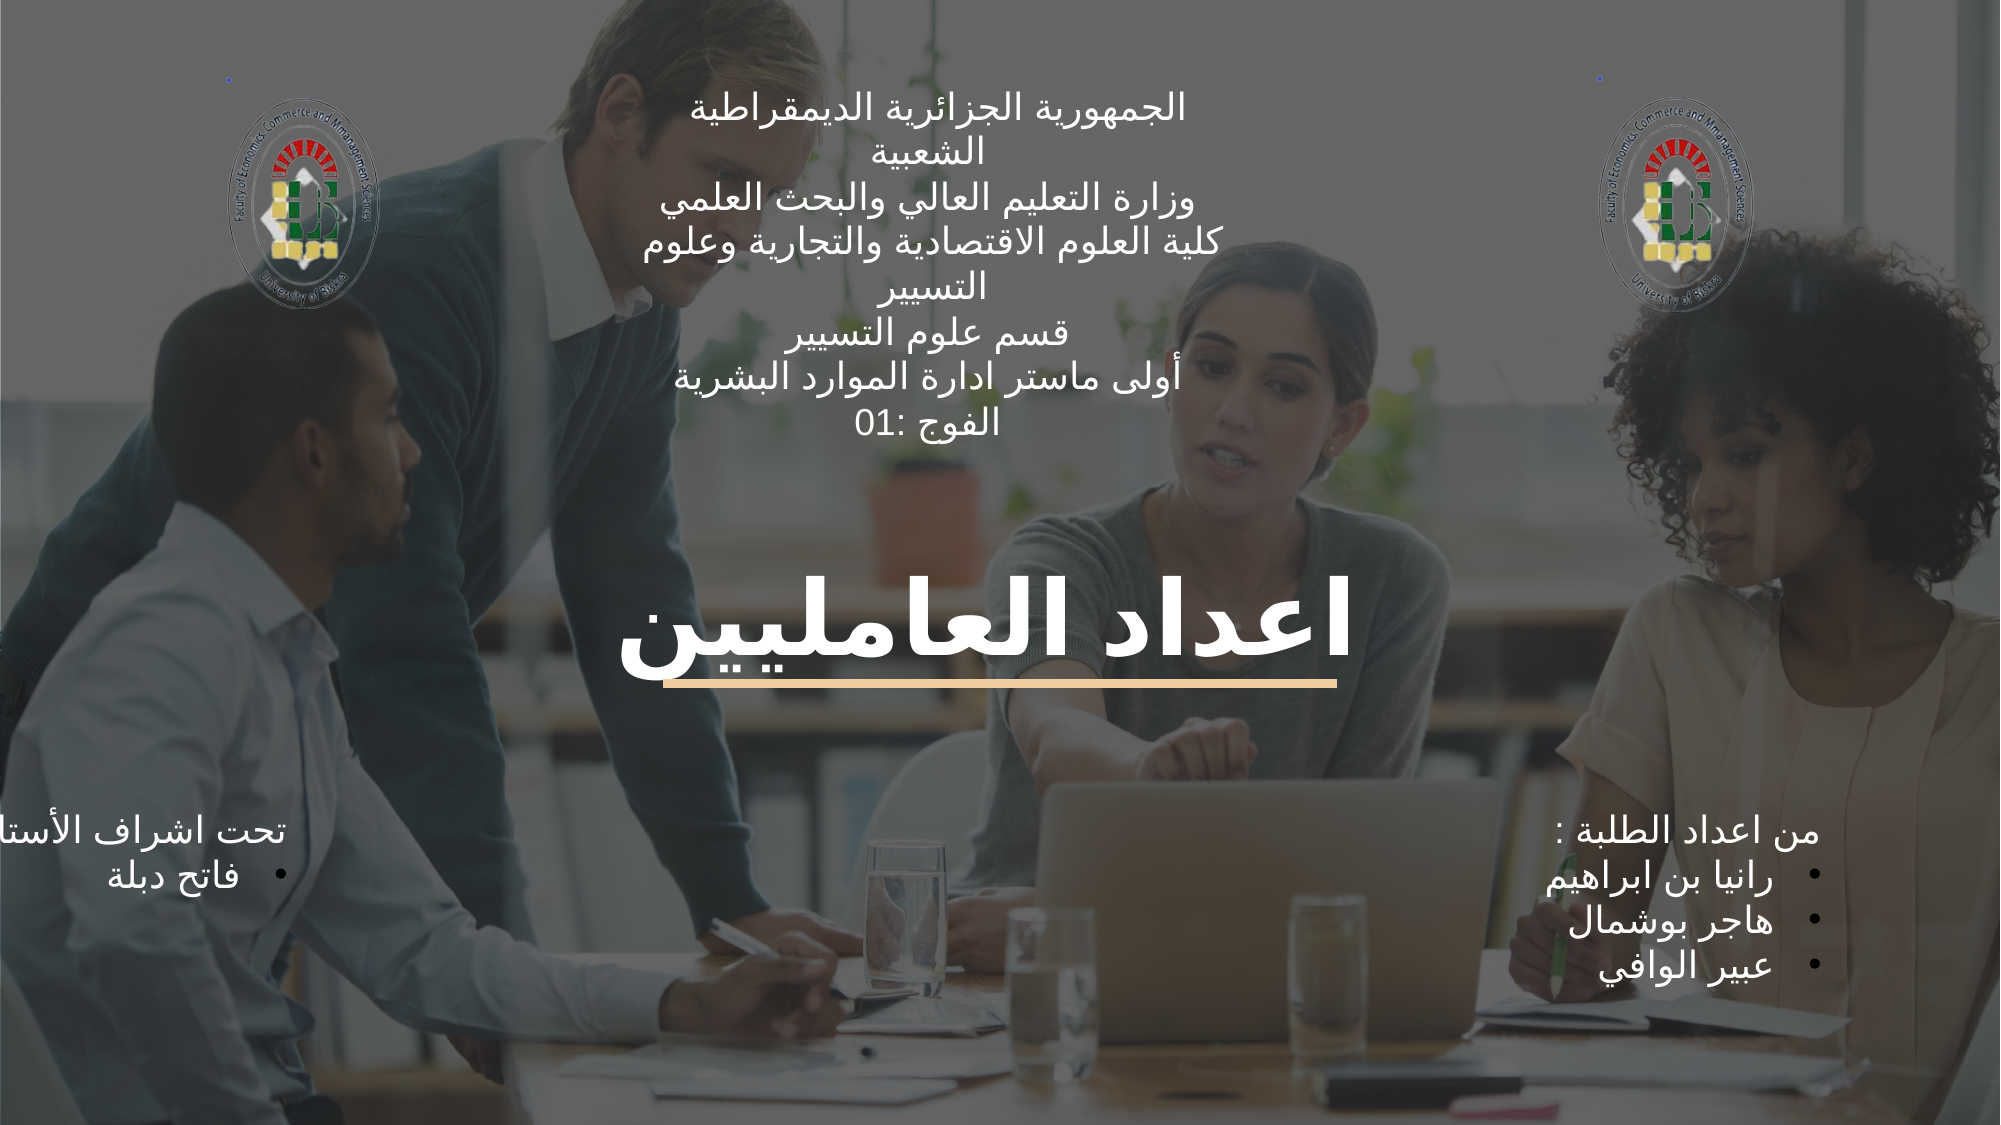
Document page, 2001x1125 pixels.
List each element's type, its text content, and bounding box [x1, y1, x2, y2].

title اعداد العامليين [249, 334, 1750, 684]
text_box من اعداد الطلبة : رانيا بن ابراهيم هاجر بوشمال عبير الوافي [1435, 798, 1891, 1041]
text_box تحت اشراف الأستاذ: فاتح دبلة [0, 798, 462, 905]
picture [1513, 60, 1838, 350]
picture [144, 62, 462, 346]
text_box الجمهورية الجزائرية الديمقراطية الشعبية وزارة التعليم العالي والبحث العلمي كلية العلوم الاقتصادية والتجارية وعلوم التسيير قسم علوم التسيير أولى ماستر ادارة الموارد البشرية الفوج :01 [610, 75, 1256, 363]
text_box [0, 0, 2000, 1125]
